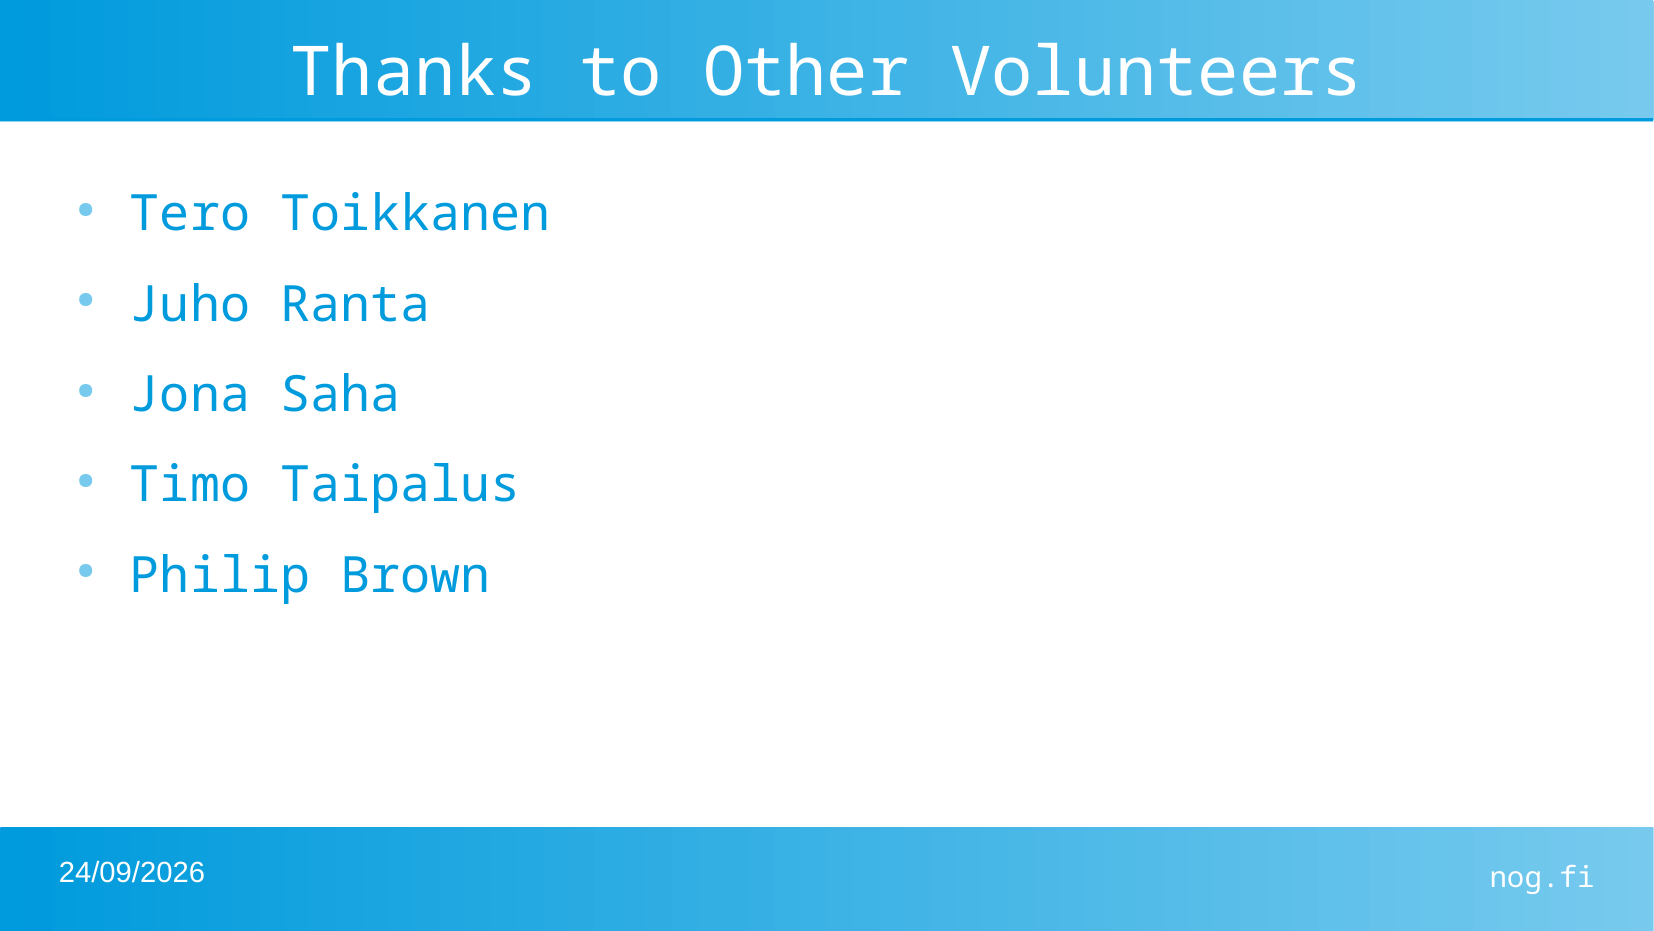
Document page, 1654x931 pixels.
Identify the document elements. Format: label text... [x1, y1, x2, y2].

list Tero Toikkanen Juho Ranta Jona Saha Timo Taipalus Philip Brown [59, 177, 1595, 768]
title Thanks to Other Volunteers [59, 26, 1595, 112]
